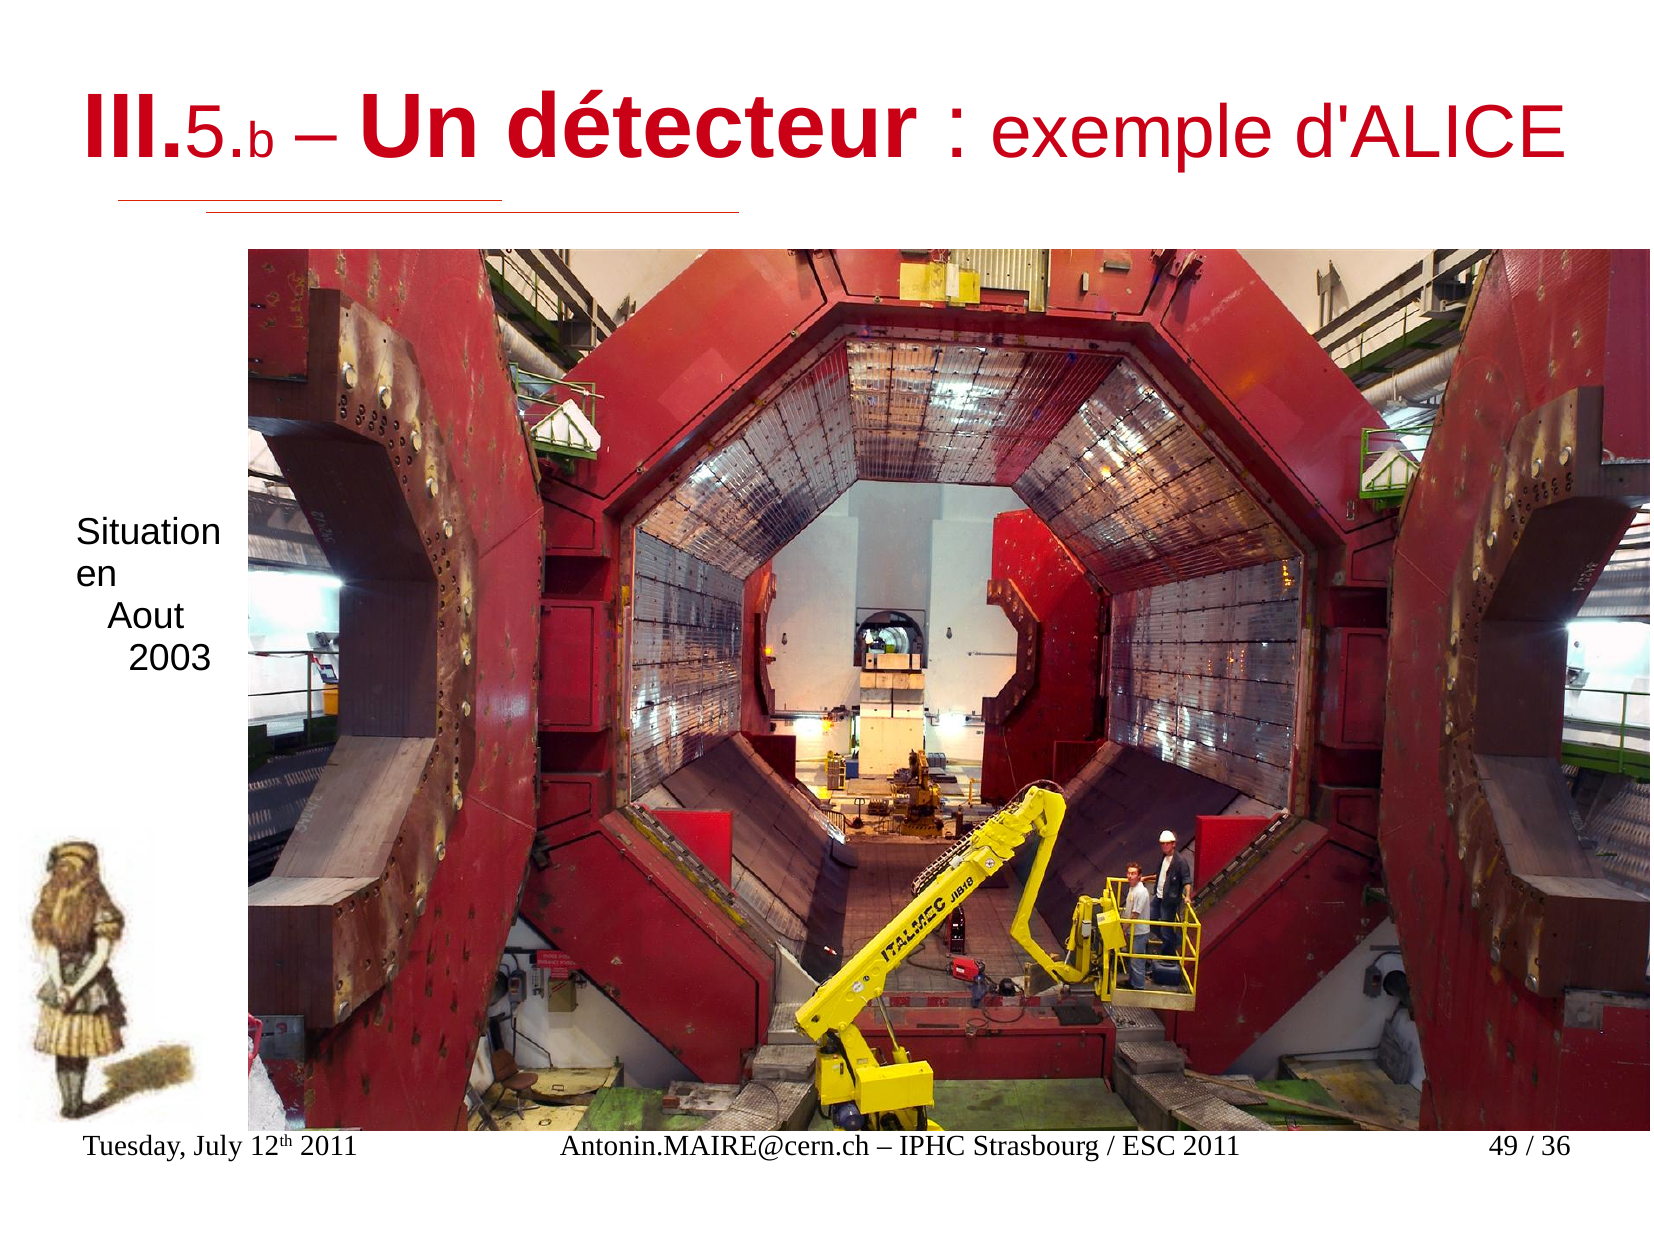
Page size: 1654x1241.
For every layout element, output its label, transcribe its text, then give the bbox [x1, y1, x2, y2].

picture [18, 815, 205, 1127]
title III.5.b – Un détecteur : exemple d'ALICE [82, 47, 1625, 204]
text_box Situation en Aout 2003 [61, 502, 237, 686]
picture [248, 249, 1650, 1131]
